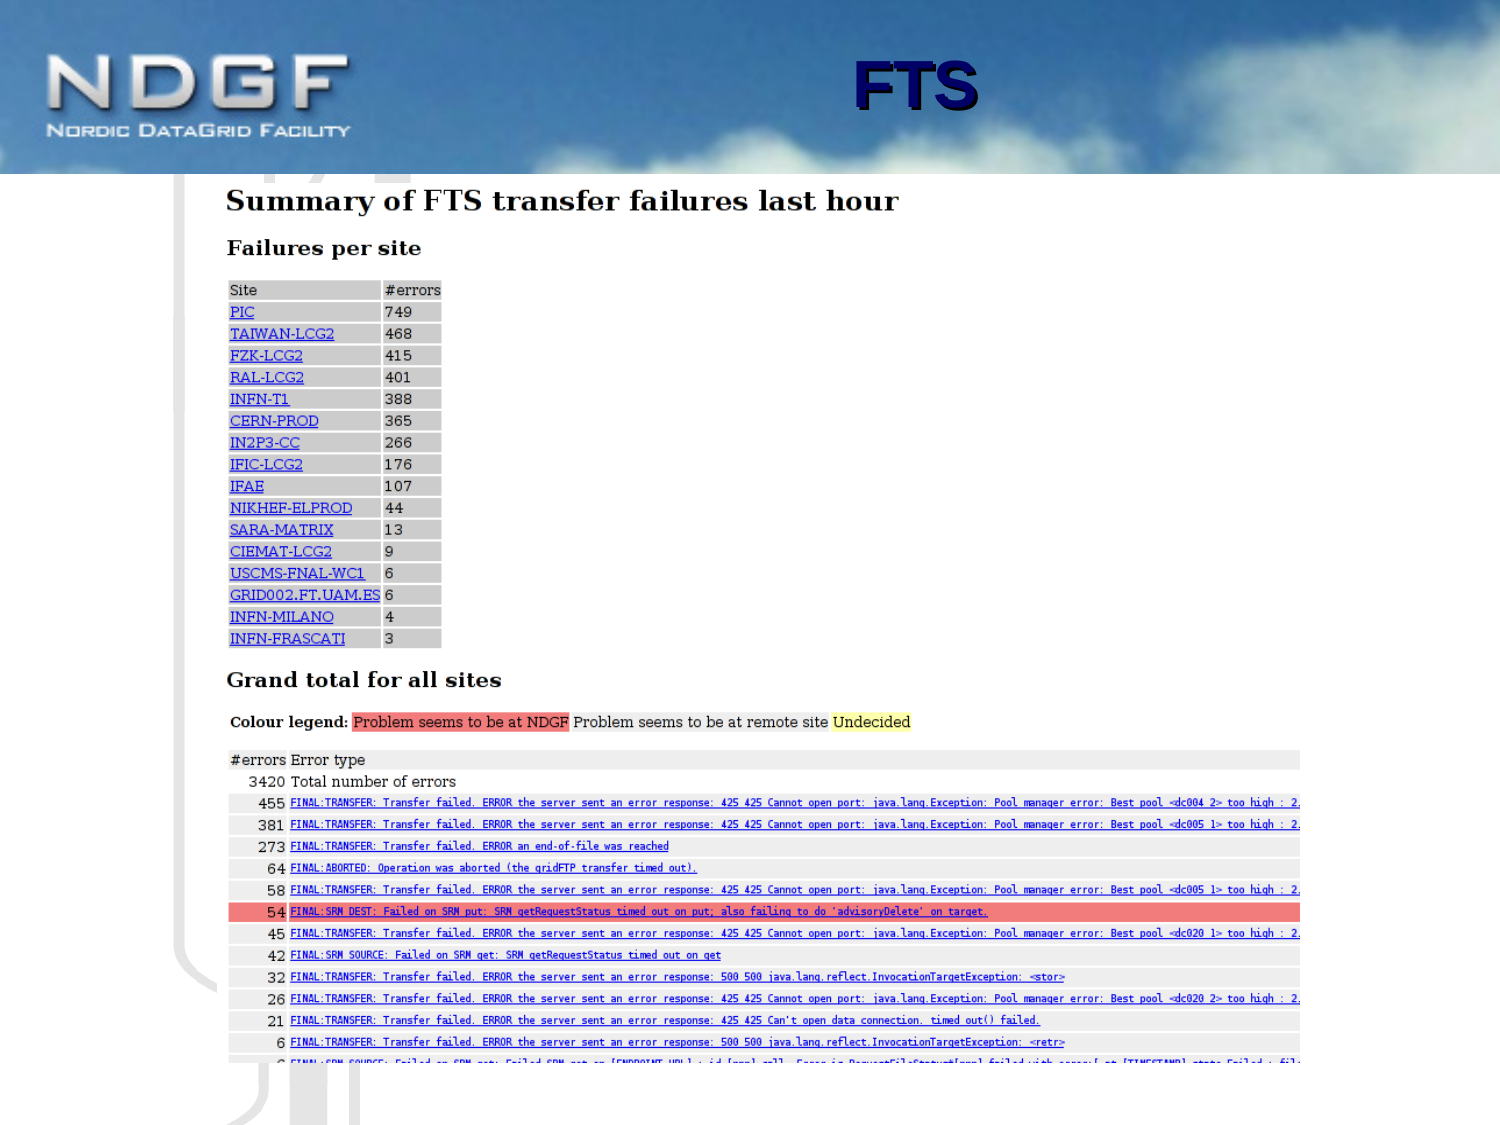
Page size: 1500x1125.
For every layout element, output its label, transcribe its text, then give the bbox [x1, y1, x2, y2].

title FTS [372, 19, 1459, 149]
picture [0, 0, 1500, 1125]
